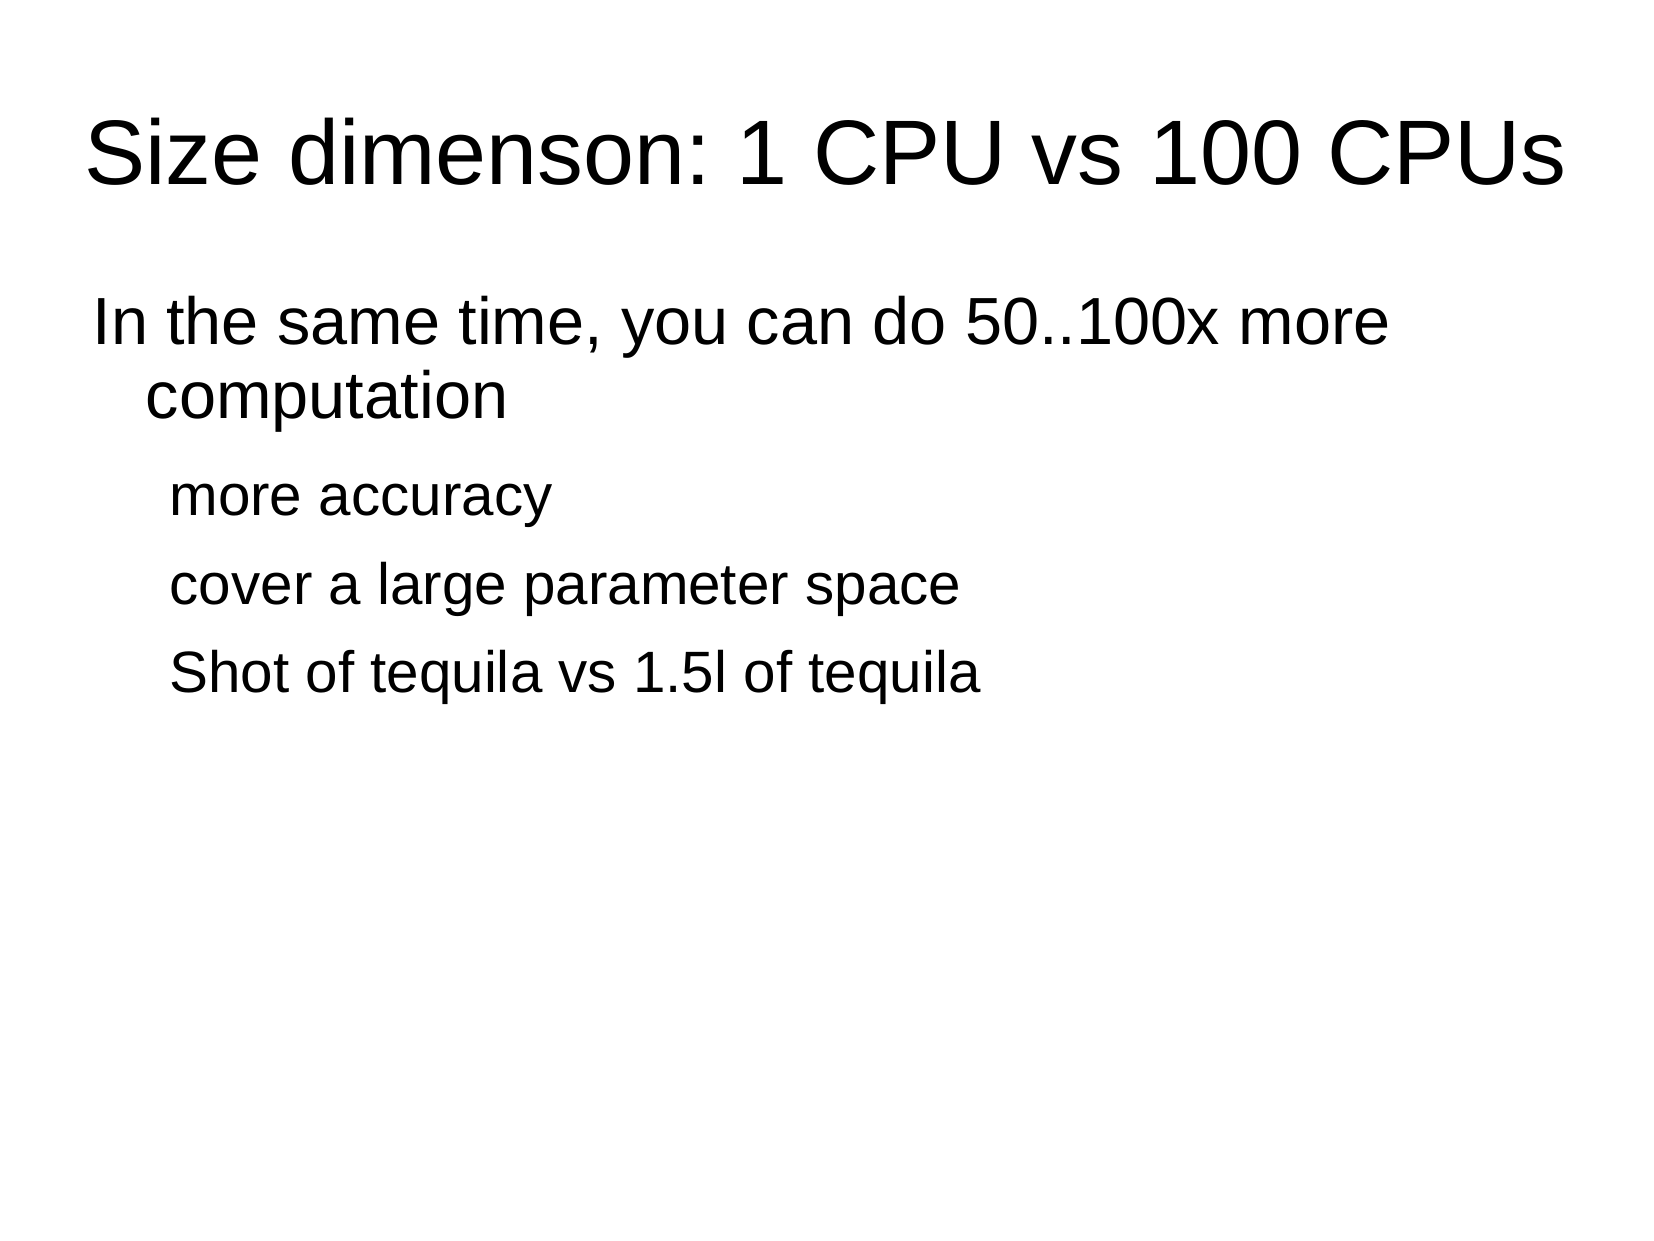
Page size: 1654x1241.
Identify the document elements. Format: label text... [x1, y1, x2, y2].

list In the same time, you can do 50..100x more computation more accuracy cover a large parameter space Shot of tequila vs 1.5l of tequila [75, 283, 1564, 1088]
title Size dimenson: 1 CPU vs 100 CPUs [82, 56, 1571, 250]
